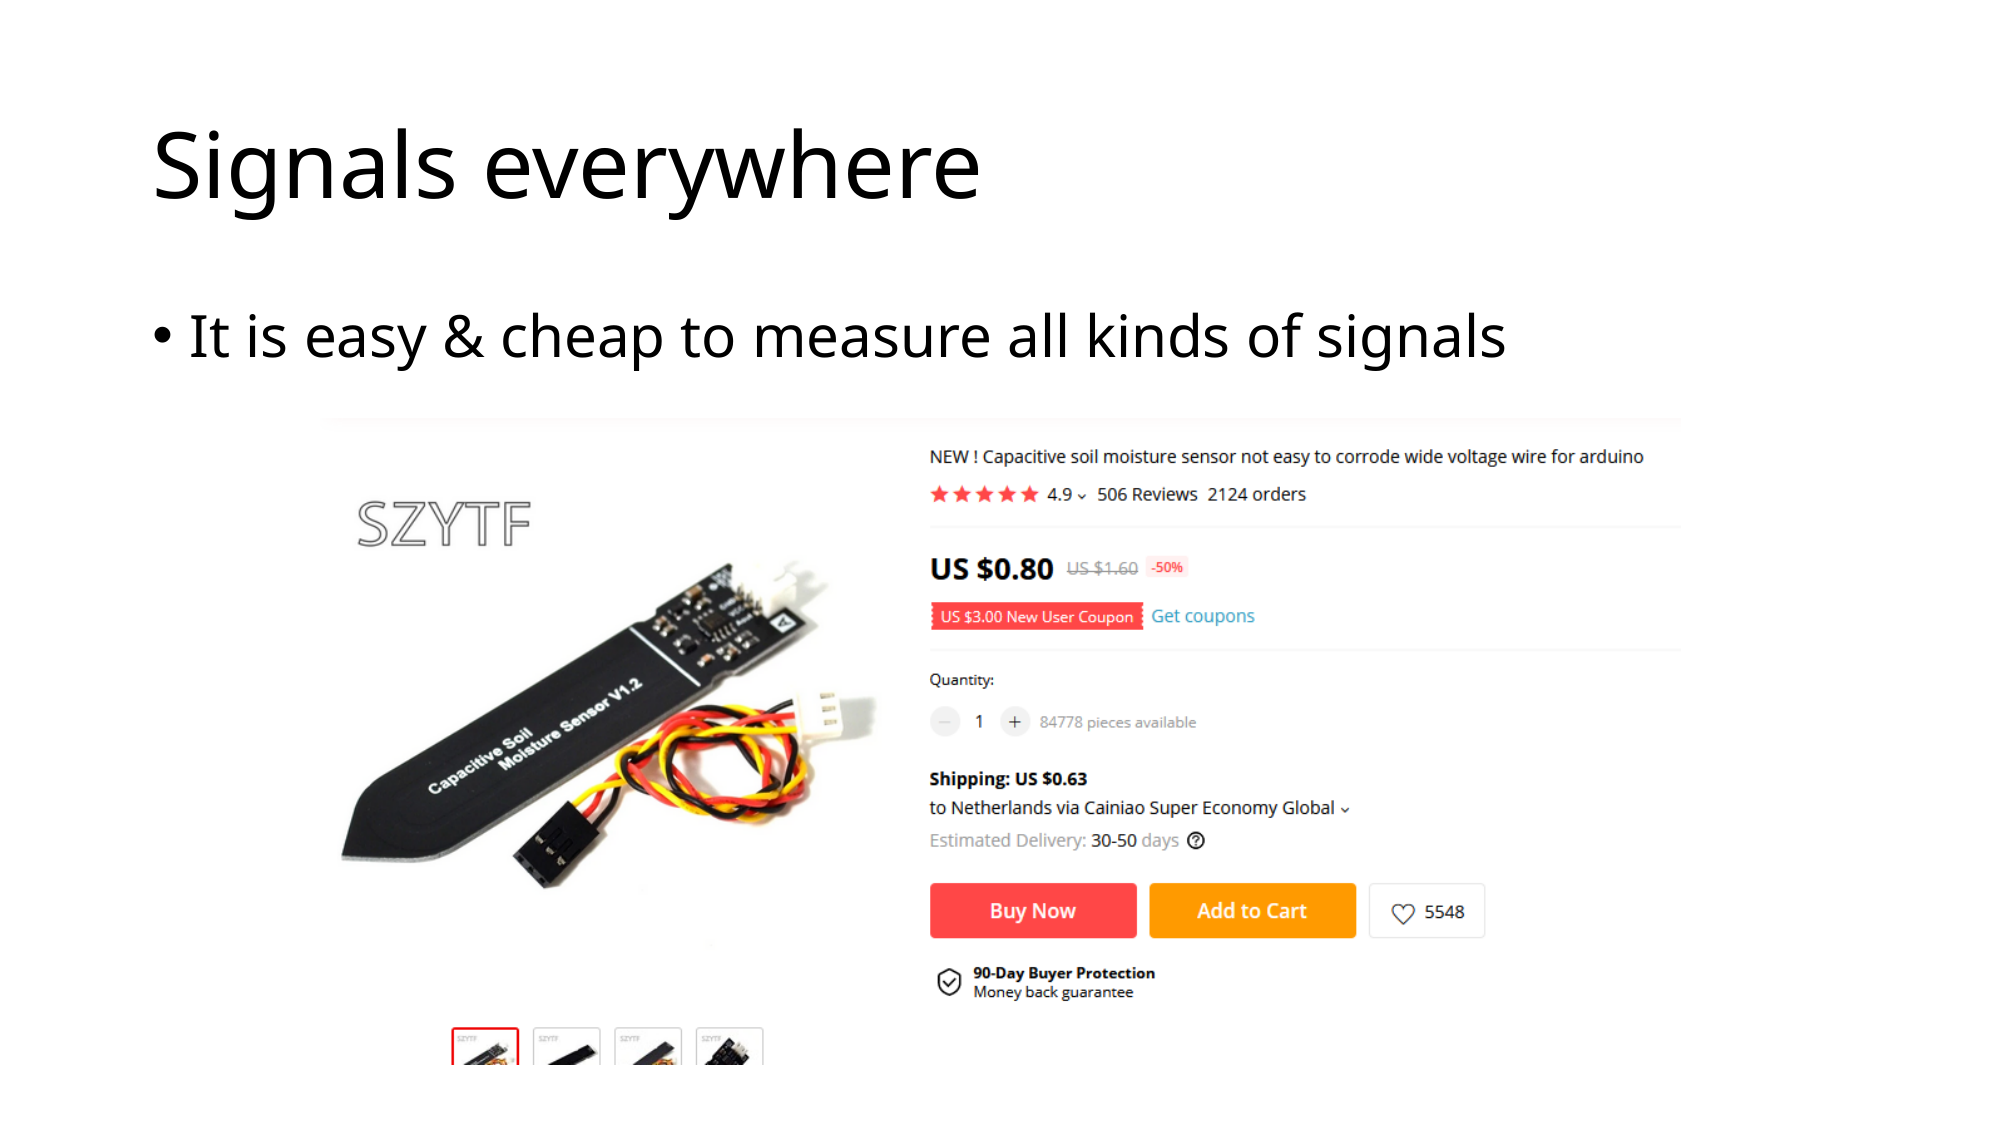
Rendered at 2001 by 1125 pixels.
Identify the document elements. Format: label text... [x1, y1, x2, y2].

picture [320, 418, 1681, 1065]
title Signals everywhere [137, 59, 1863, 278]
list It is easy & cheap to measure all kinds of signals [137, 299, 1863, 1014]
